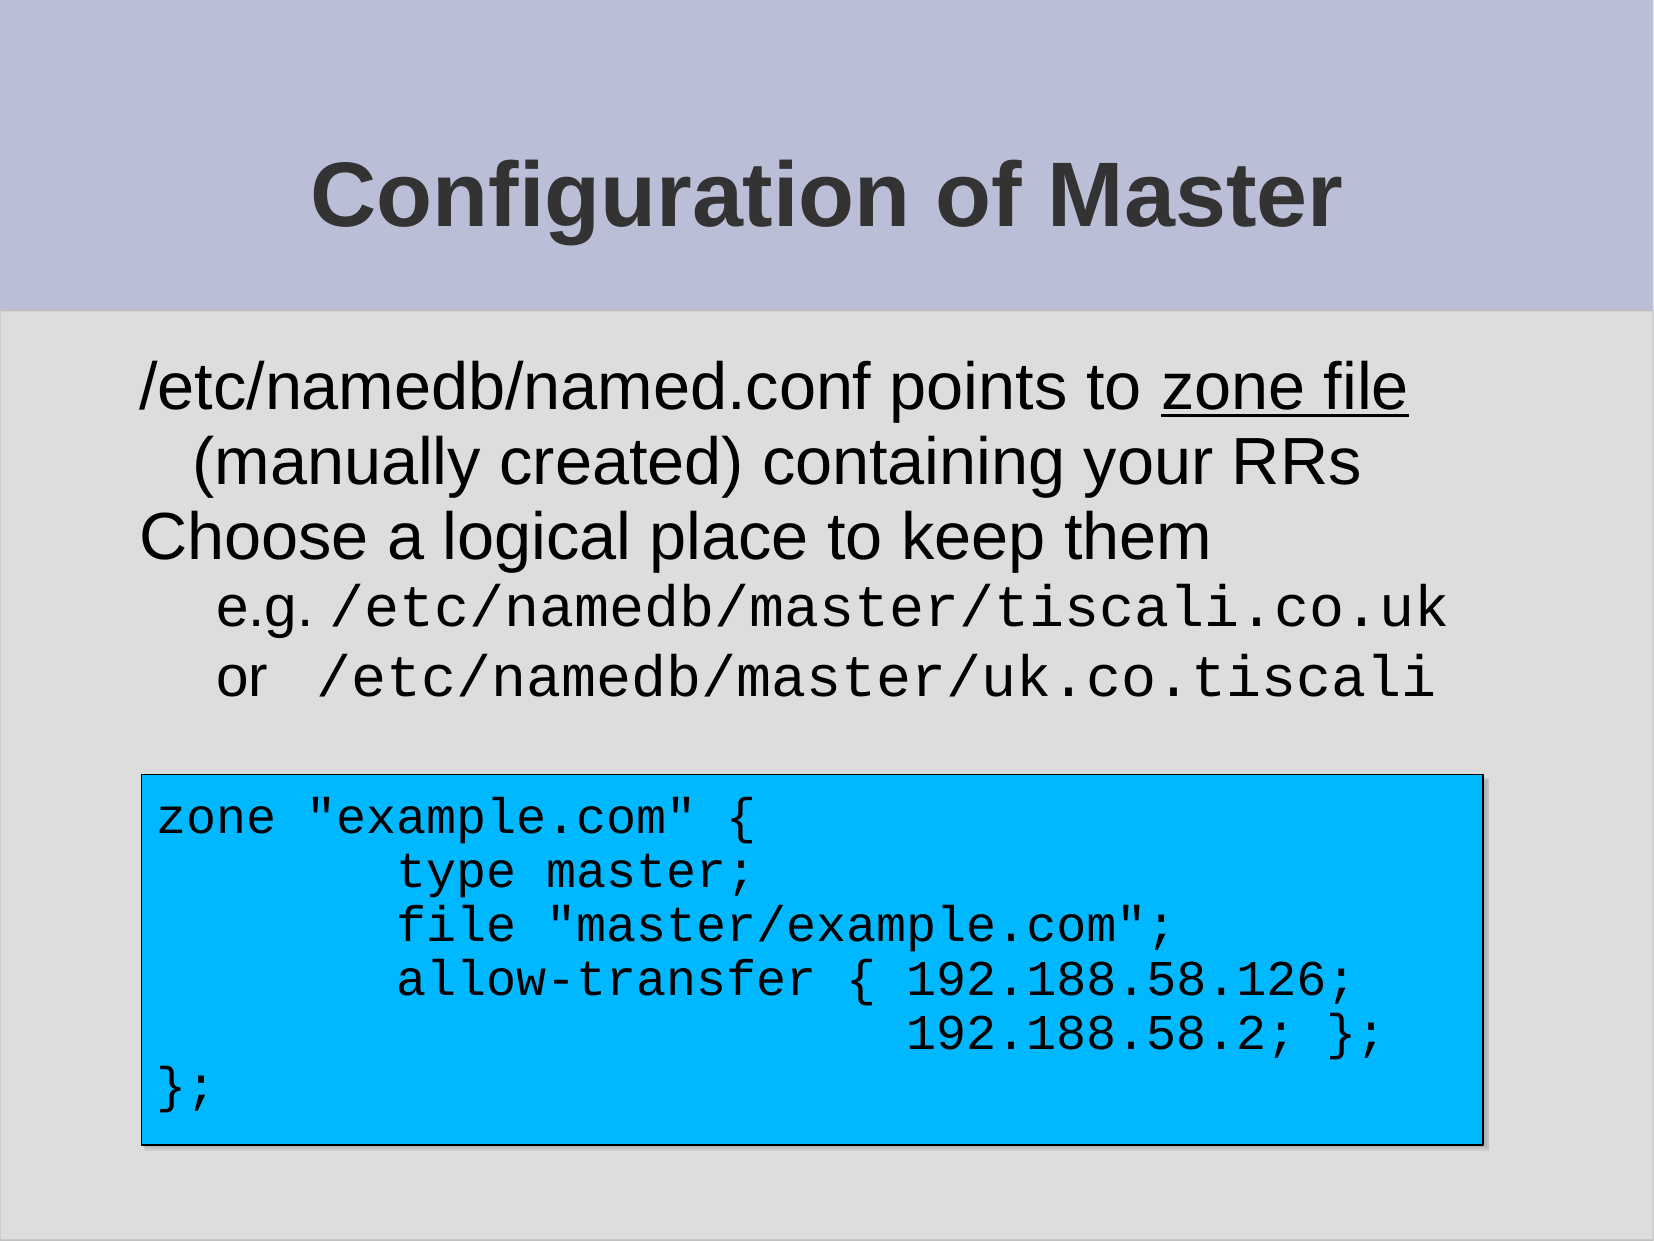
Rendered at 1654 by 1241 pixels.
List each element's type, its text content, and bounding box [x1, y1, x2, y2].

text_box zone "example.com" { type master; file "master/example.com"; allow-transfer { 192.188.58.126; 192.188.58.2; }; }; [141, 774, 1484, 1146]
list /etc/namedb/named.conf points to zone file (manually created) containing your RRs Choose a logical place to keep them e.g. /etc/namedb/master/tiscali.co.uk or /etc/namedb/master/uk.co.tiscali [121, 344, 1534, 1127]
title Configuration of Master [121, 91, 1534, 299]
